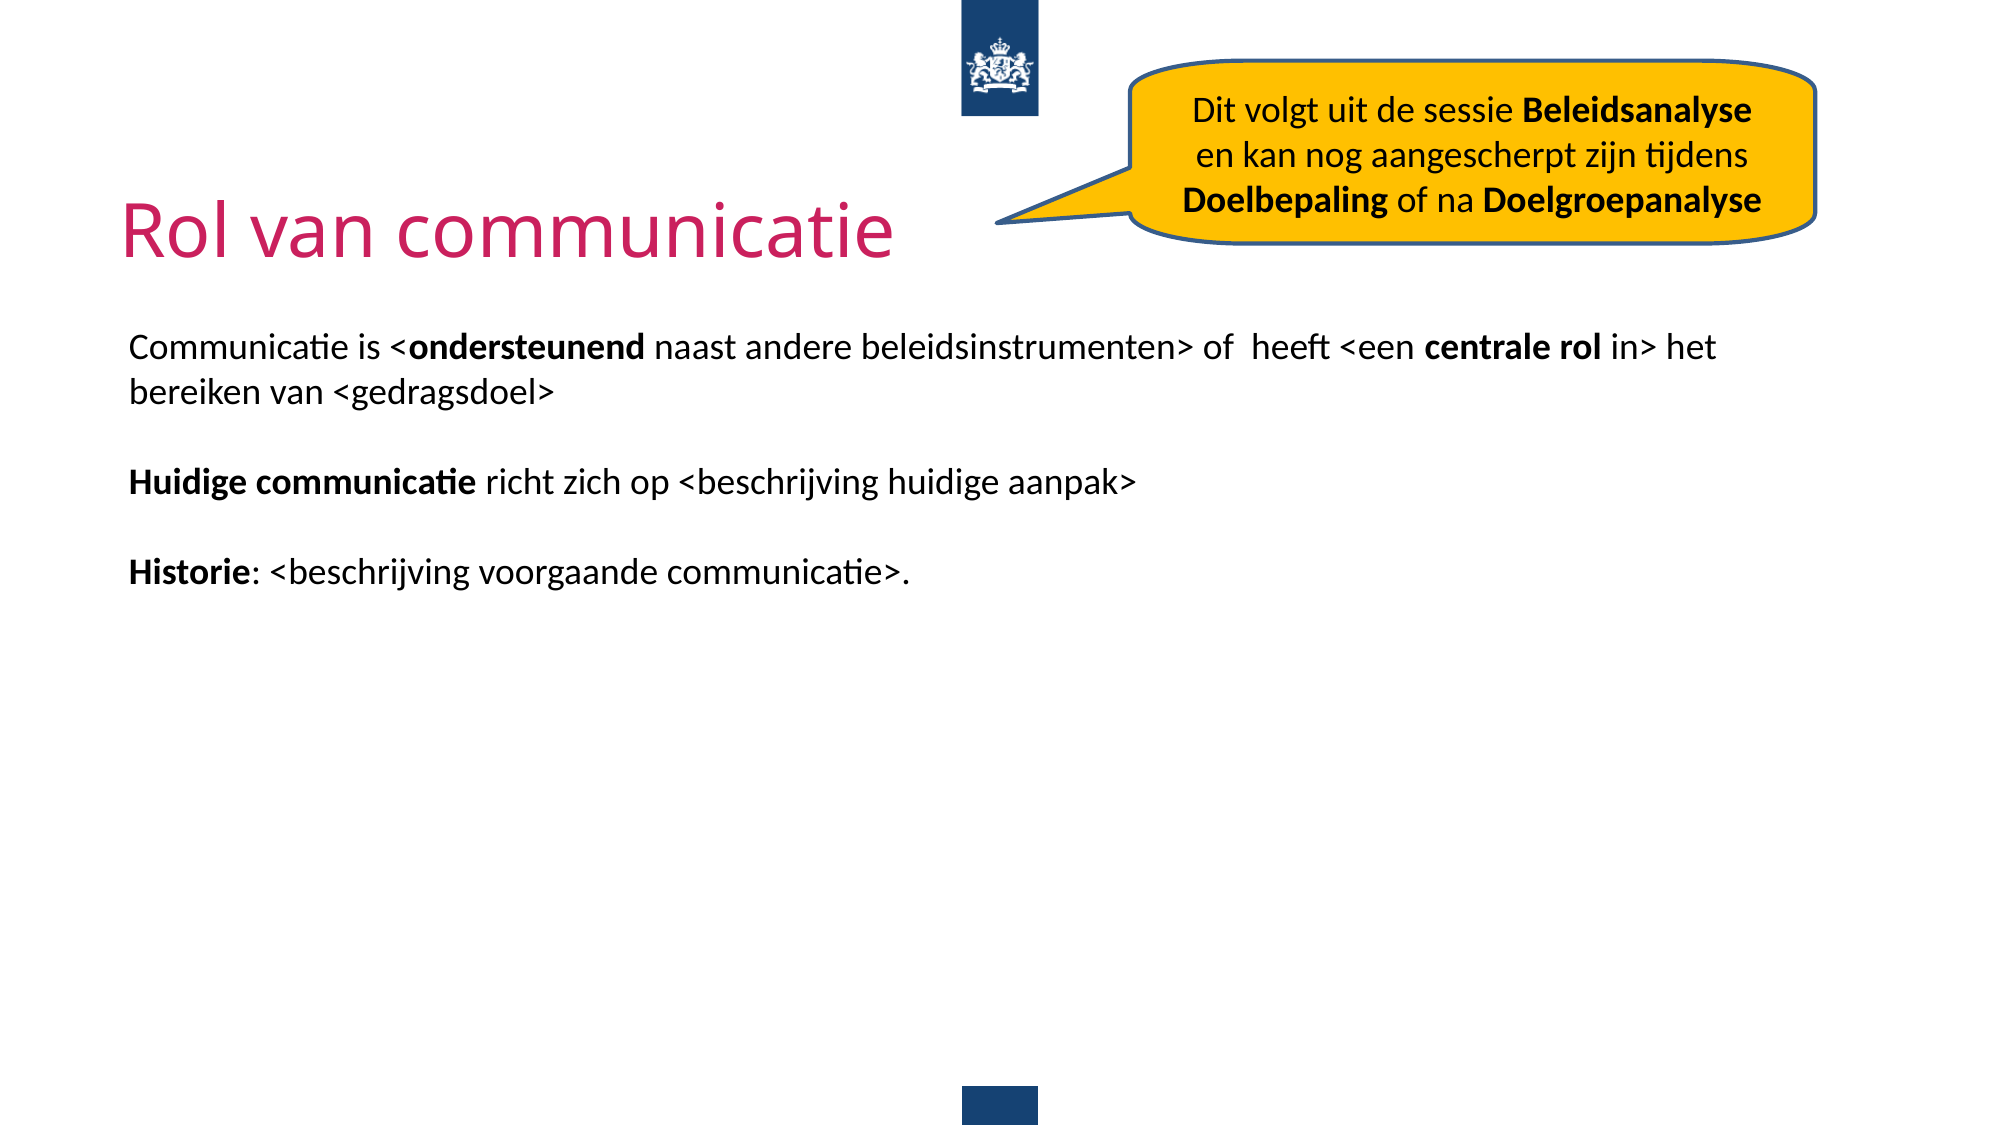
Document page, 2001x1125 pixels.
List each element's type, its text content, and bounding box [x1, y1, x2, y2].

text_box Rol van communicatie [104, 125, 1897, 281]
text_box Dit volgt uit de sessie Beleidsanalyse en kan nog aangescherpt zijn tijdens Doelbepaling of na Doelgroepanalyse [996, 60, 1816, 244]
text_box Communicatie is <ondersteunend naast andere beleidsinstrumenten> of heeft <een centrale rol in> het bereiken van <gedragsdoel> Huidige communicatie richt zich op <beschrijving huidige aanpak> Historie: <beschrijving voorgaande communicatie>. [114, 314, 1860, 1023]
